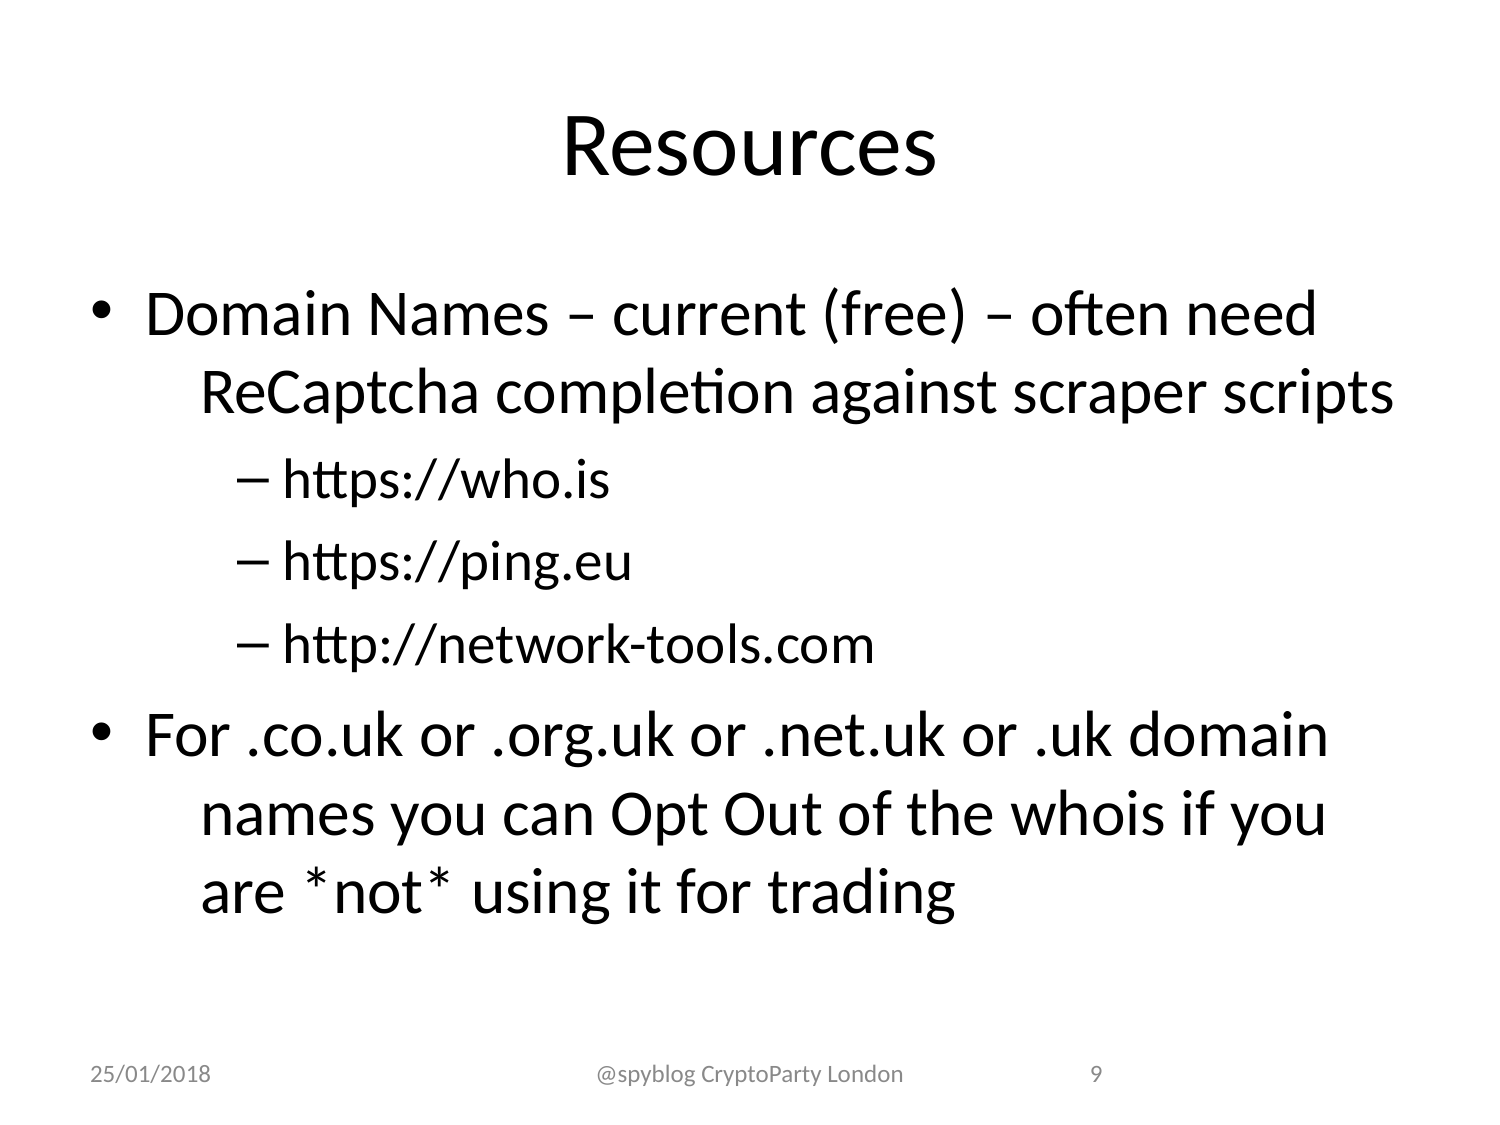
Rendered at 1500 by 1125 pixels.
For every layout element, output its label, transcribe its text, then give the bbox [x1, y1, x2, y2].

text_box @spyblog CryptoParty London [512, 1042, 988, 1103]
list Domain Names – current (free) – often need ReCaptcha completion against scraper scripts https://who.is https://ping.eu http://network-tools.com For .co.uk or .org.uk or .net.uk or .uk domain names you can Opt Out of the whois if you are *not* using it for trading [75, 262, 1426, 1005]
text_box 25/01/2018 [75, 1042, 426, 1103]
text_box ‹#› [1074, 1042, 1426, 1103]
title Resources [75, 45, 1426, 233]
